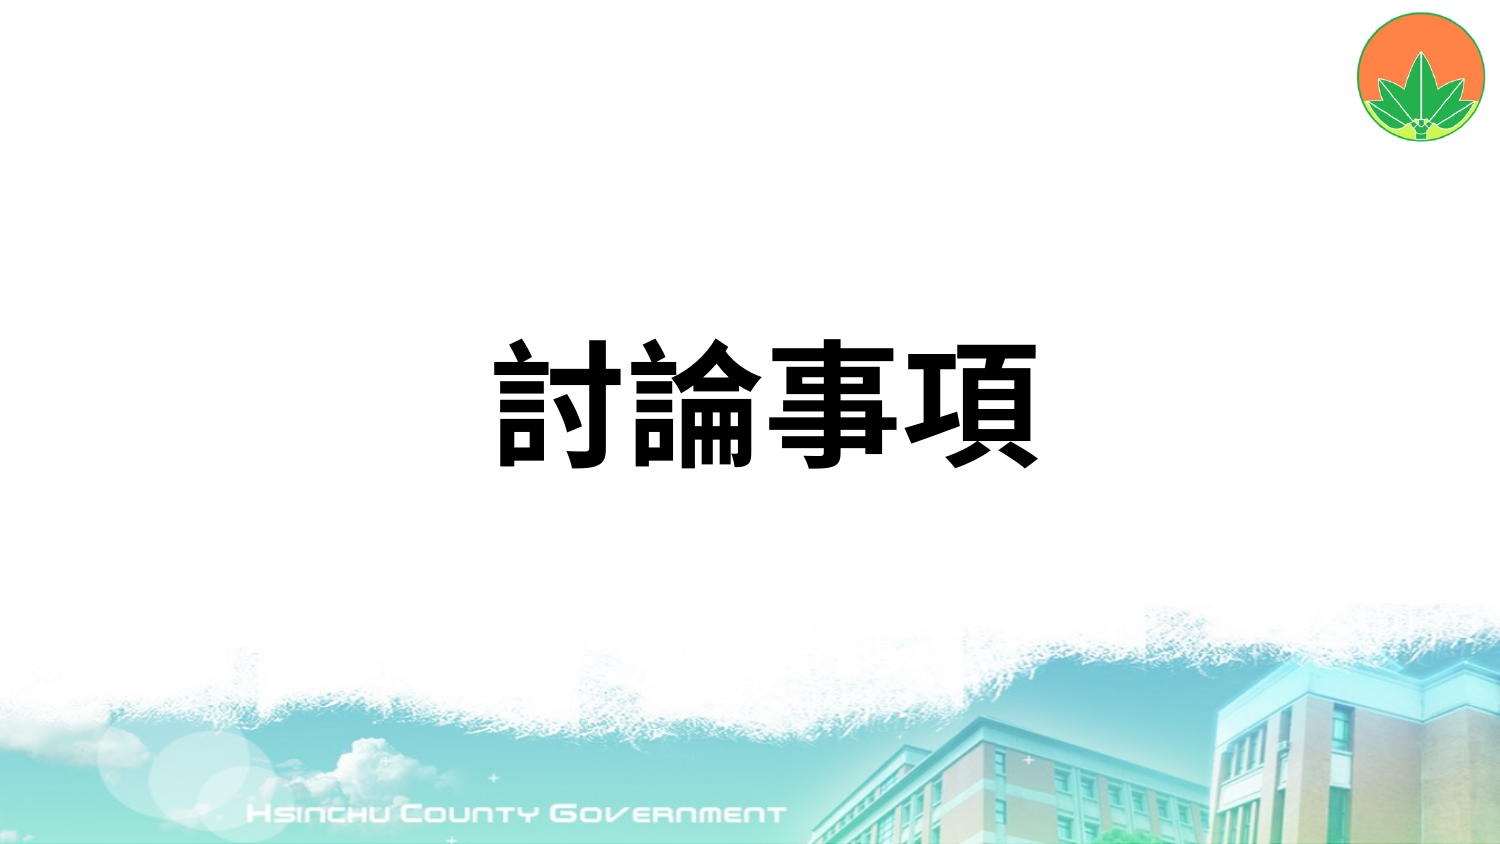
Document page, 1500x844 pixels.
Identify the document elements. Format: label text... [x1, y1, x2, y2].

picture [1342, 0, 1500, 158]
text_box 討論事項 [188, 311, 1341, 492]
